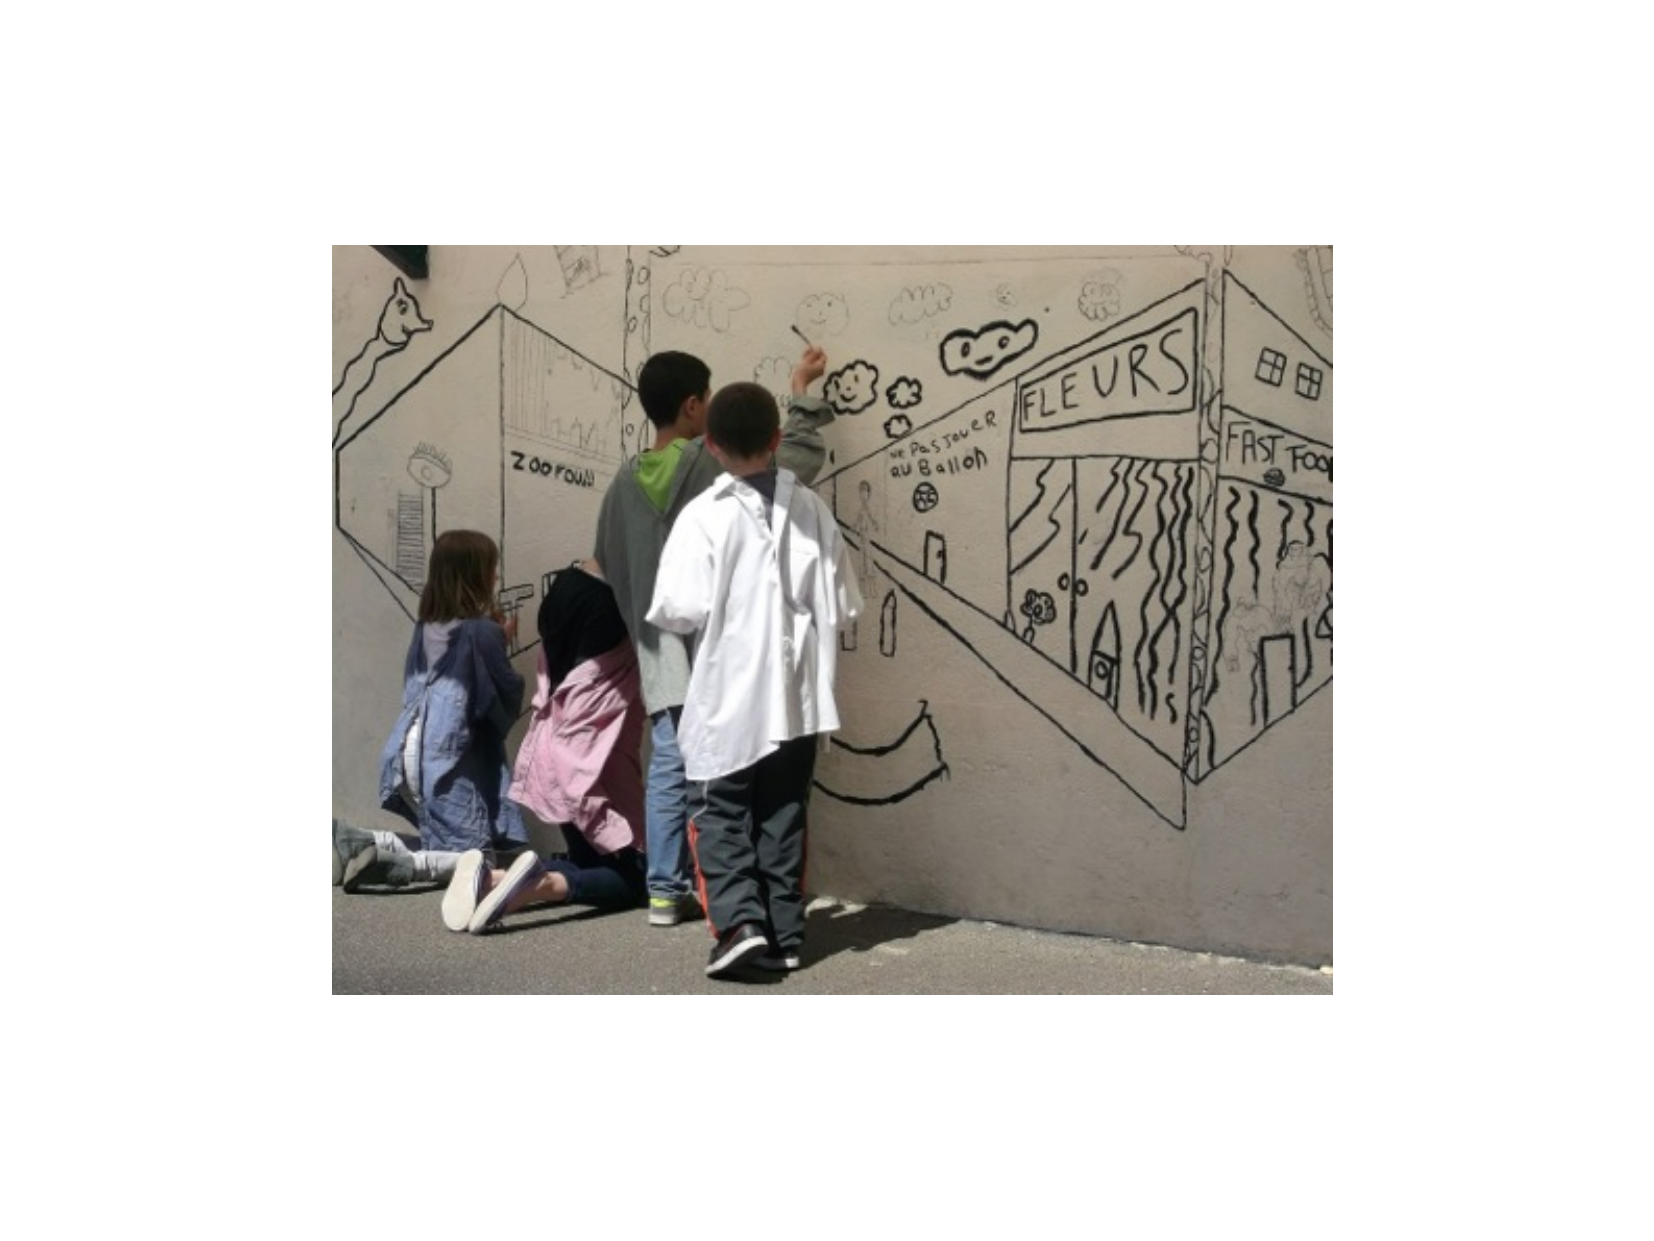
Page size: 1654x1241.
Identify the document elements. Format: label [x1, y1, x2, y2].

picture [332, 245, 1333, 996]
